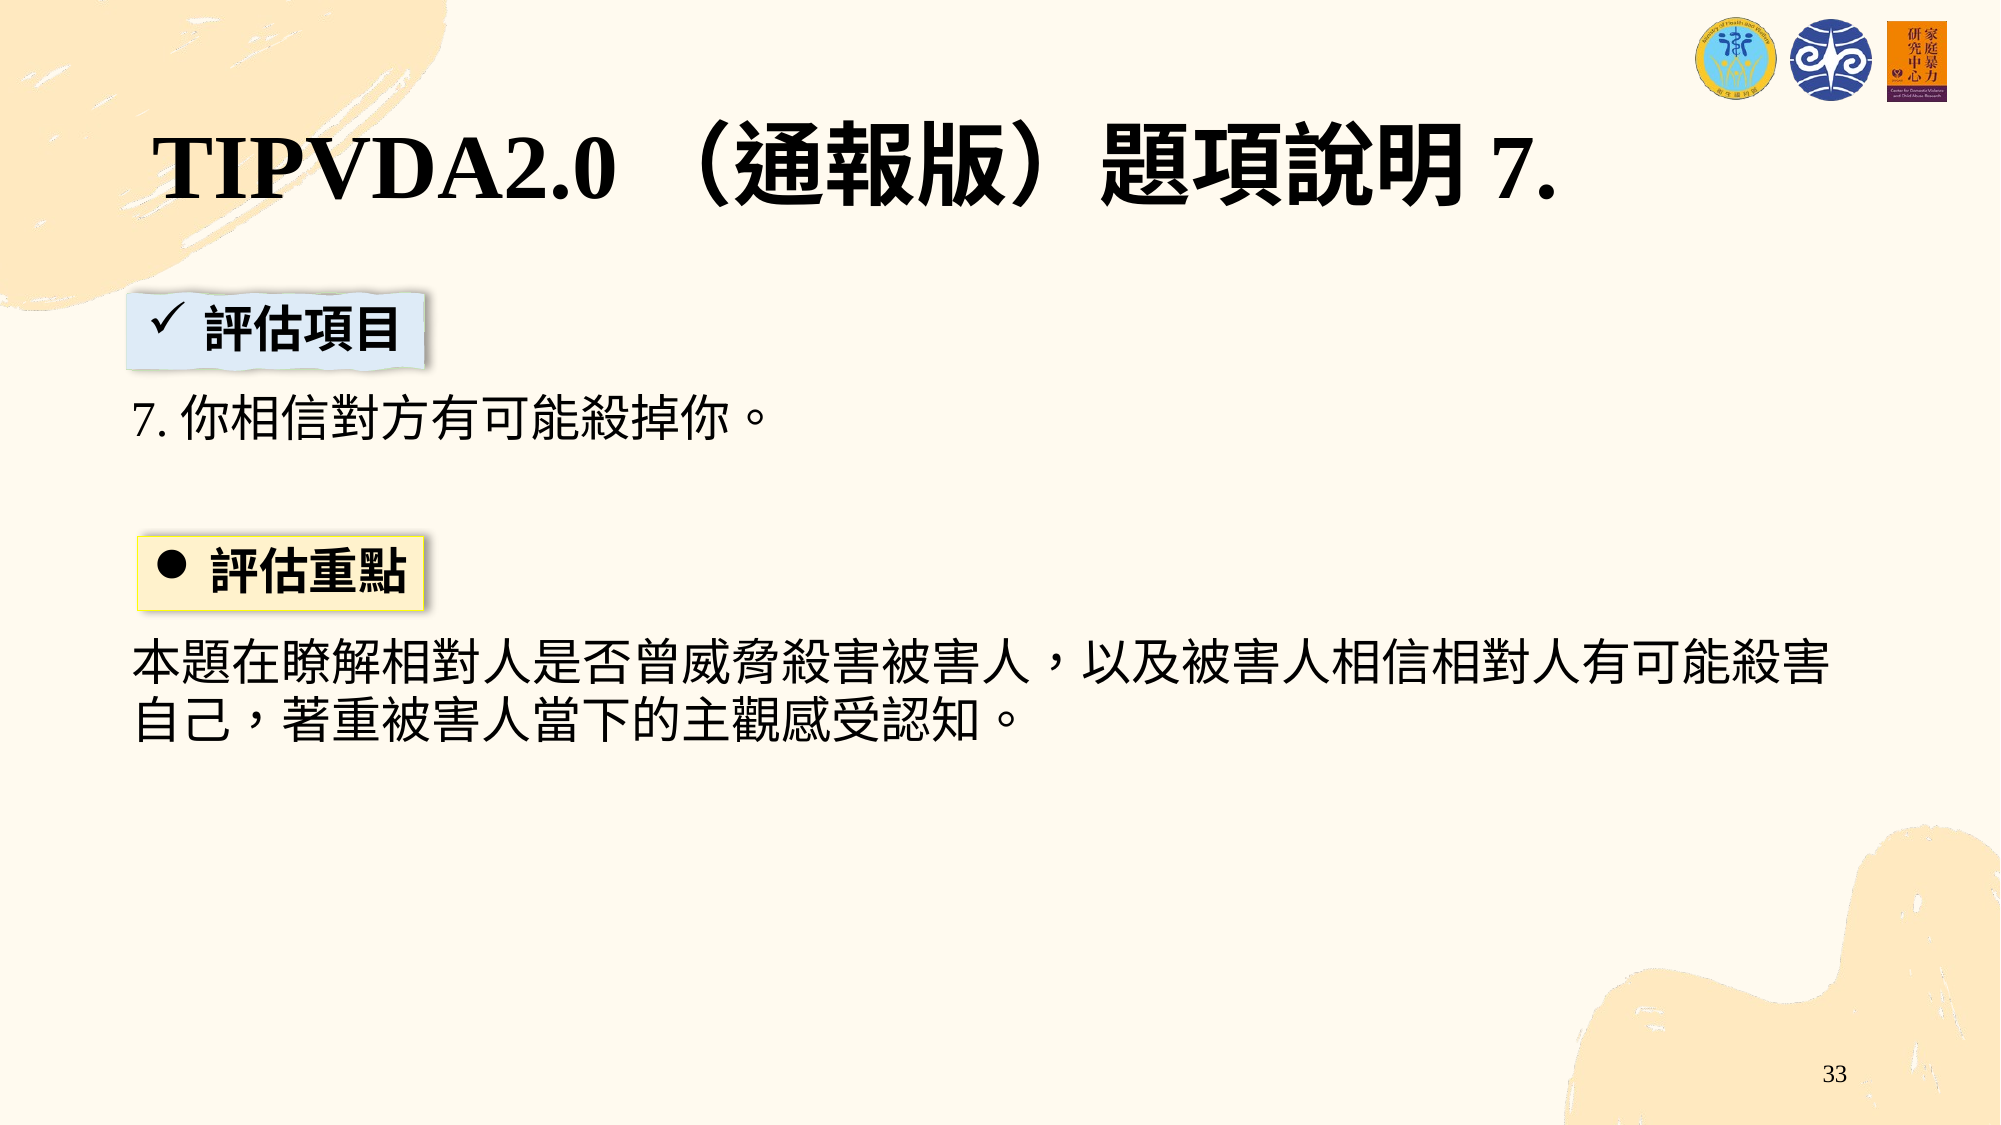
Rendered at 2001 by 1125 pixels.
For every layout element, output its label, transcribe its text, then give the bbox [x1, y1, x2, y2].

title TIPVDA2.0（通報版）題項說明7. [137, 59, 1863, 278]
text_box 7.你相信對方有可能殺掉你。 [116, 385, 1863, 526]
text_box 本題在瞭解相對人是否曾威脅殺害被害人，以及被害人相信相對人有可能殺害自己，著重被害人當下的主觀感受認知。 [117, 624, 1884, 951]
picture [1695, 17, 1947, 102]
picture [0, 0, 485, 354]
picture [1462, 799, 2001, 1125]
text_box 評估項目 [126, 292, 425, 371]
list 評估重點 [137, 536, 424, 611]
